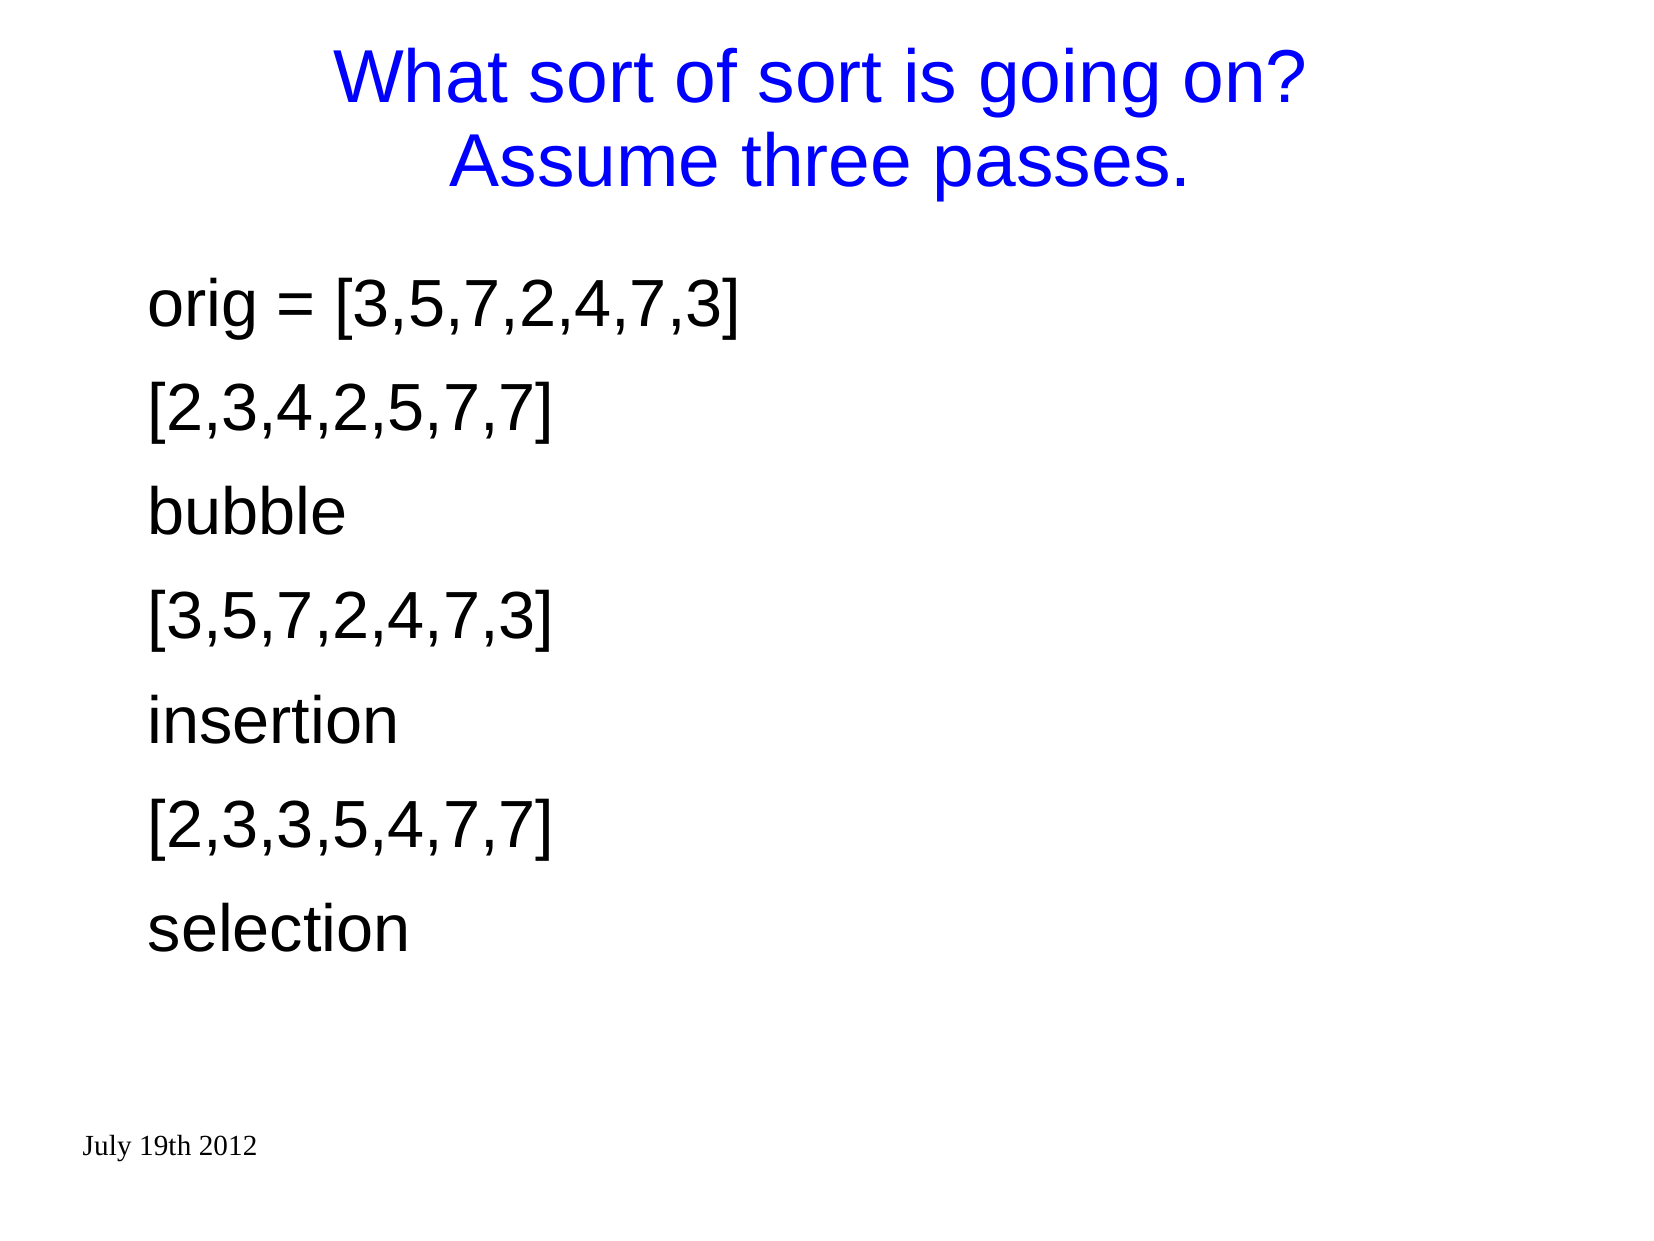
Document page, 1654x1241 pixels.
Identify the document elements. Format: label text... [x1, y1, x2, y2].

list orig = [3,5,7,2,4,7,3] [2,3,4,2,5,7,7] bubble [3,5,7,2,4,7,3] insertion [2,3,3,5,4,7,7] selection [76, 265, 1565, 1085]
title What sort of sort is going on? Assume three passes. [76, 33, 1565, 202]
